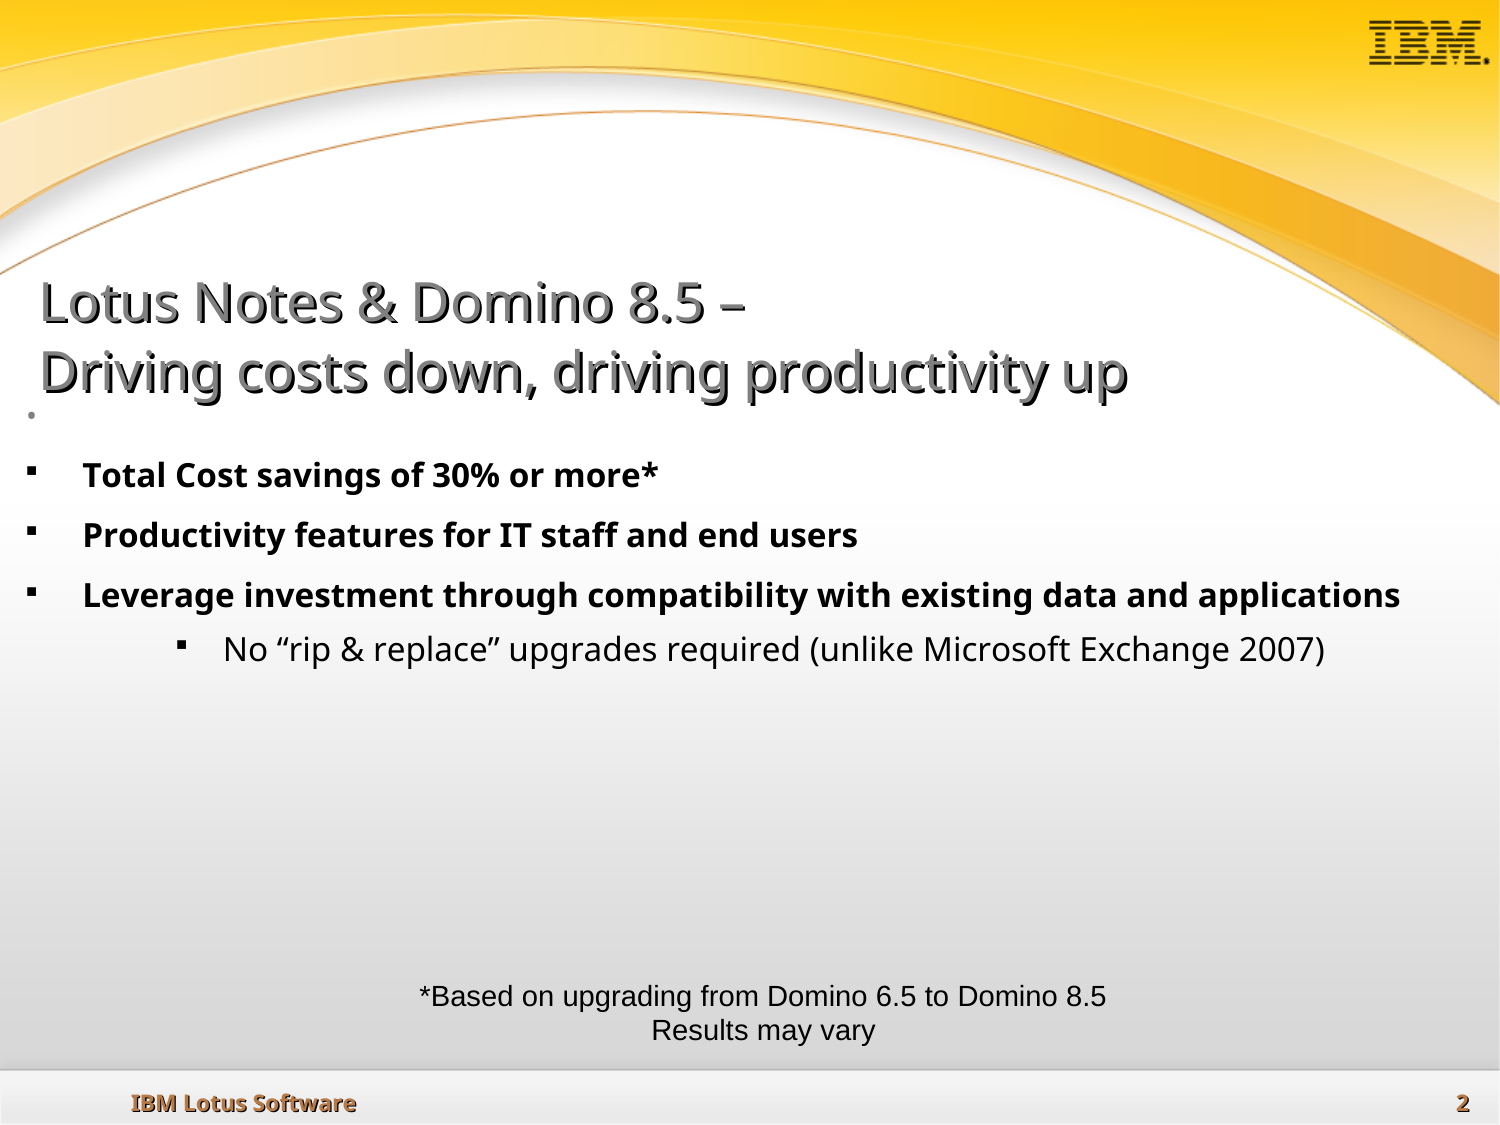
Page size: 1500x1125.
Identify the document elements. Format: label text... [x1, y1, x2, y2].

text_box *Based on upgrading from Domino 6.5 to Domino 8.5 Results may vary [309, 983, 1218, 1055]
picture [0, 0, 1500, 1125]
footer IBM Lotus Software [115, 1079, 679, 1125]
title Lotus Notes & Domino 8.5 – Driving costs down, driving productivity up [23, 257, 1463, 394]
list Total Cost savings of 30% or more* Productivity features for IT staff and end users Leverage investment through compatibility with existing data and applications No “rip & replace” upgrades required (unlike Microsoft Exchange 2007) [26, 395, 1451, 1124]
